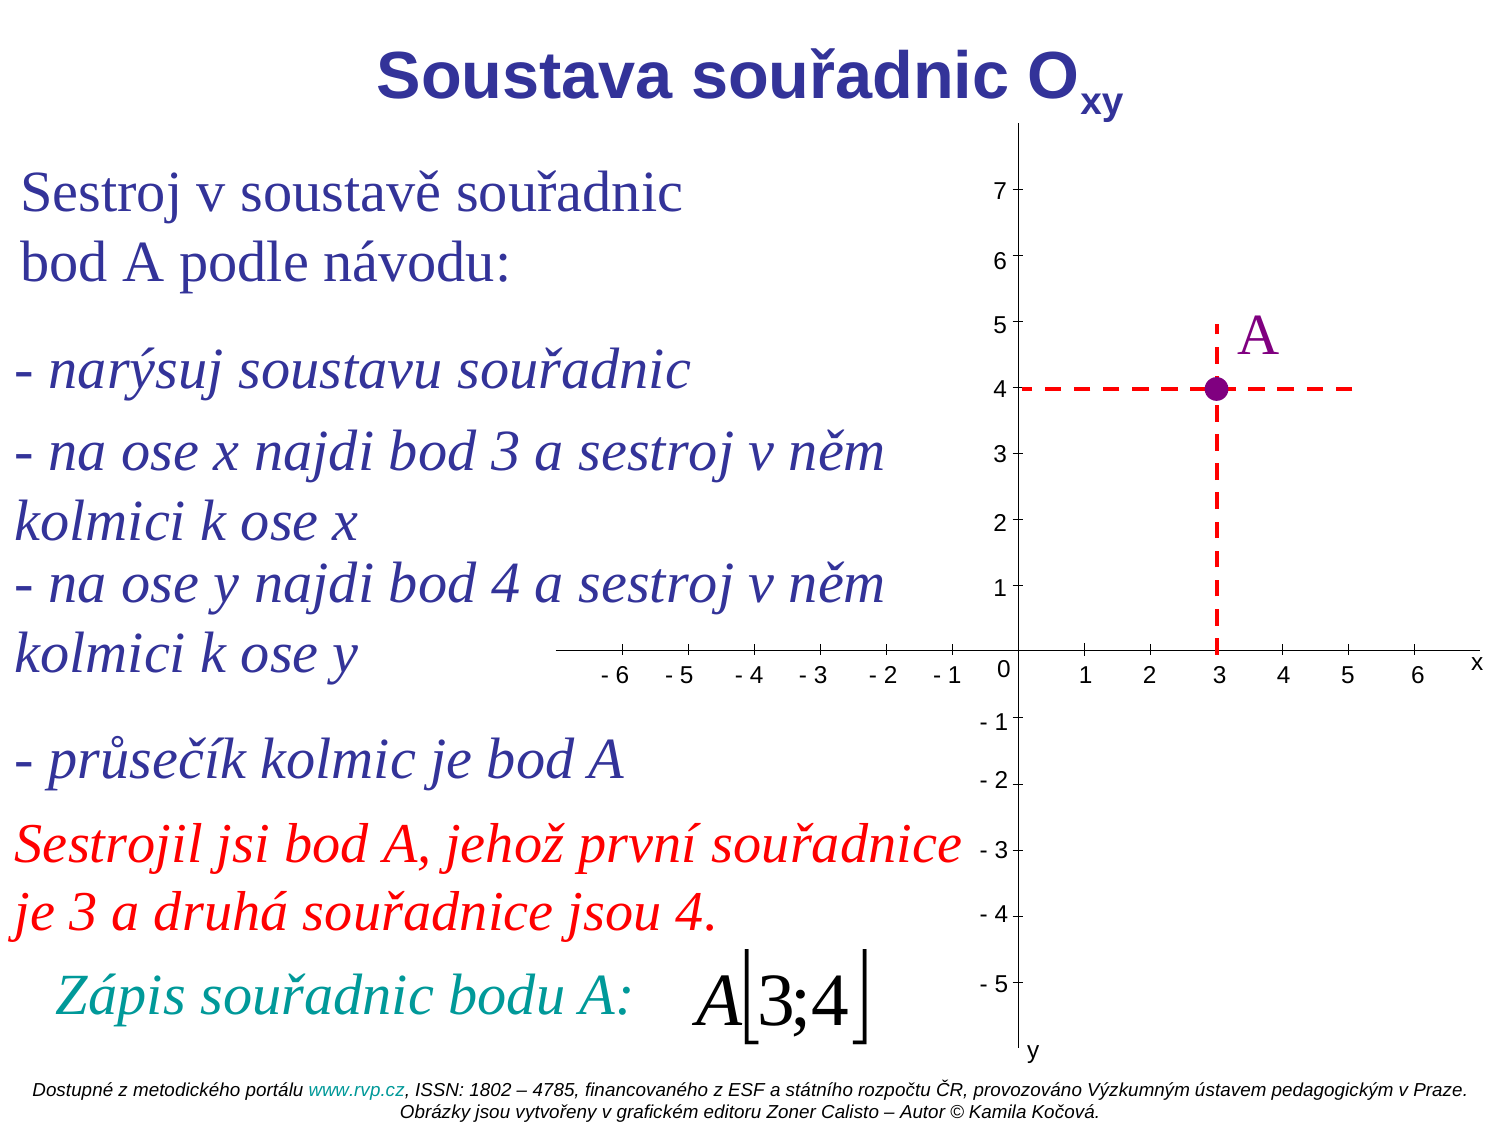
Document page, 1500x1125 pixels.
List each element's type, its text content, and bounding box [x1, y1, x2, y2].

text_box - na ose y najdi bod 4 a sestroj v něm kolmici k ose y [0, 536, 1040, 692]
text_box A [1222, 288, 1436, 374]
text_box Sestroj v soustavě souřadnic bod A podle návodu: [5, 145, 546, 322]
text_box Dostupné z metodického portálu www.rvp.cz, ISSN: 1802 – 4785, financovaného z ESF a státního rozpočtu ČR, provozováno Výzkumným ústavem pedagogickým v Praze. Obrázky jsou vytvořeny v grafickém editoru Zoner Calisto – Autor © Kamila Kočová. [0, 1070, 1500, 1125]
text_box Zápis souřadnic bodu A: [41, 948, 679, 1070]
picture [546, 113, 1500, 1070]
text_box Soustava souřadnic Oxy [75, 0, 1426, 145]
text_box [1204, 377, 1229, 401]
text_box - na ose x najdi bod 3 a sestroj v něm kolmici k ose x [0, 404, 1040, 536]
chart [679, 949, 880, 1057]
text_box - narýsuj soustavu souřadnic [0, 322, 546, 404]
text_box Sestrojil jsi bod A, jehož první souřadnice je 3 a druhá souřadnice jsou 4. [0, 798, 1459, 950]
text_box - průsečík kolmic je bod A [0, 712, 1040, 798]
